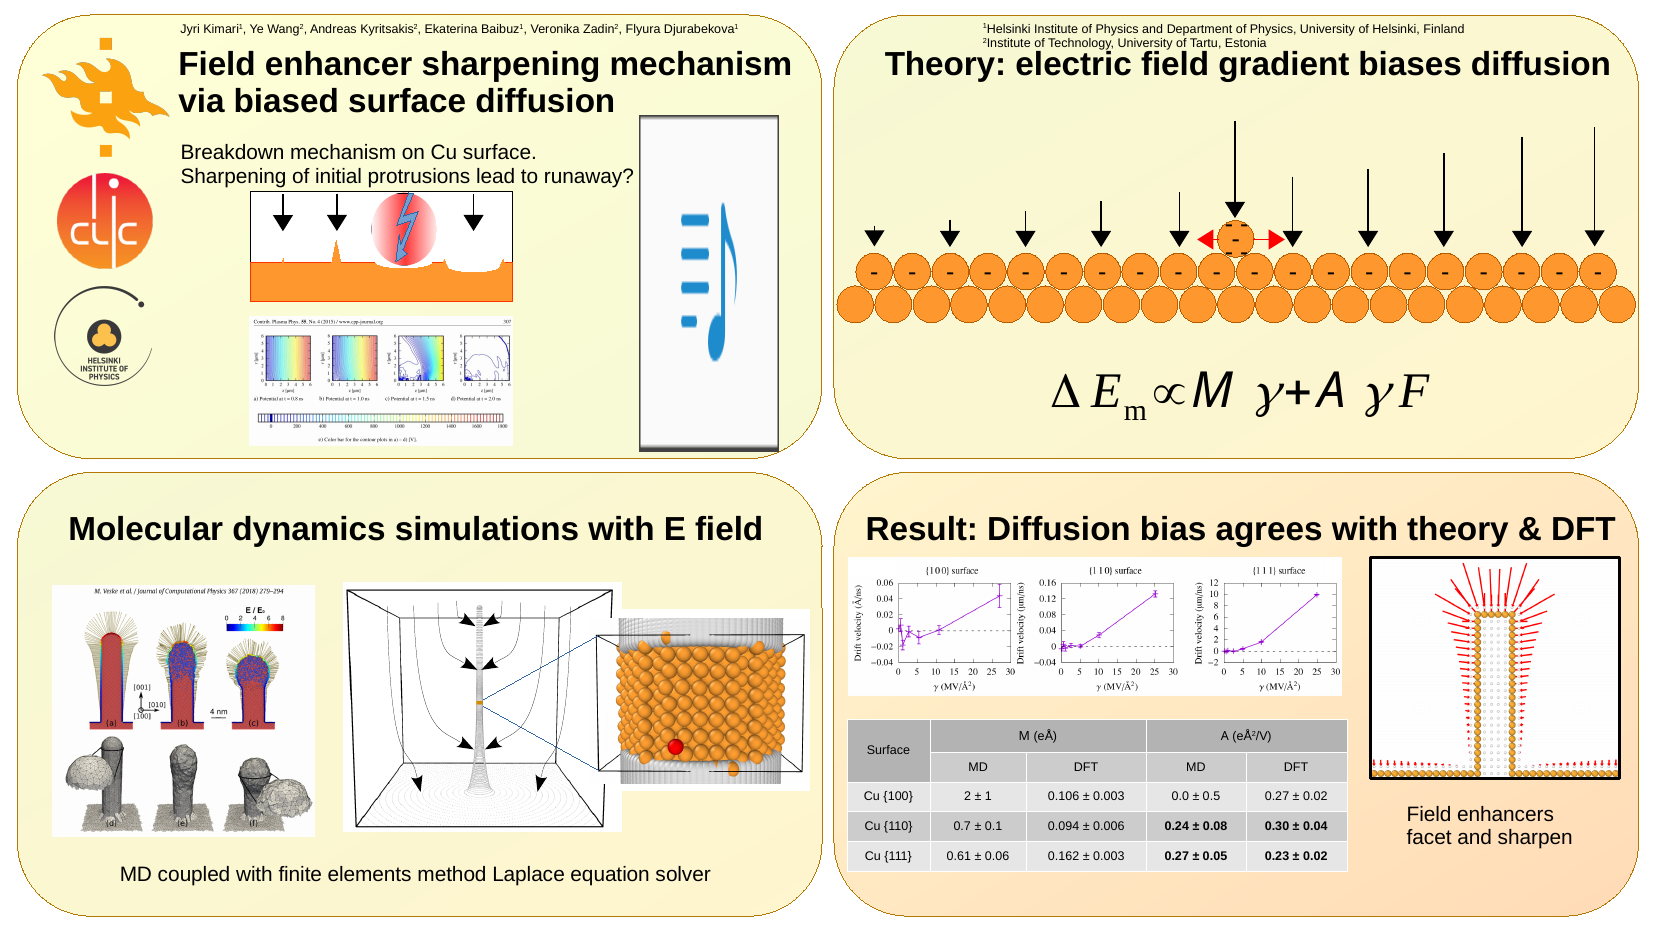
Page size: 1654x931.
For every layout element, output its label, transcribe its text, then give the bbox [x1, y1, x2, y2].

table_cell 0.30 ± 0.04 [1247, 812, 1347, 841]
table_cell MD [1147, 753, 1246, 782]
text_box - [1541, 253, 1579, 290]
picture [343, 582, 810, 832]
text_box Result: Diffusion bias agrees with theory & DFT [850, 502, 1651, 592]
text_box [754, 15, 801, 37]
text_box [1493, 15, 1618, 37]
text_box - [969, 253, 1007, 290]
picture [1371, 592, 1618, 778]
picture [249, 316, 513, 446]
table_header M (eÅ) [931, 720, 1146, 752]
picture [52, 585, 315, 837]
table_cell Cu {100} [848, 783, 930, 811]
chart [1042, 363, 1439, 427]
text_box Field enhancer sharpening mechanism via biased surface diffusion [181, 37, 808, 127]
table_cell 0.27 ± 0.05 [1147, 842, 1246, 871]
text_box - [1351, 253, 1388, 290]
table_cell 2 ± 1 [931, 783, 1026, 811]
table_cell 0.23 ± 0.02 [1247, 842, 1347, 871]
picture [54, 286, 152, 386]
text_box - [1045, 253, 1083, 290]
text_box [17, 45, 822, 459]
table_cell 0.0 ± 0.5 [1147, 783, 1246, 811]
table_cell 0.106 ± 0.003 [1027, 783, 1146, 811]
picture [848, 576, 1342, 696]
table_cell DFT [1027, 753, 1146, 782]
text_box - [931, 253, 969, 290]
picture [30, 26, 181, 168]
text_box - [1121, 253, 1159, 290]
text_box - - - - [1210, 202, 1264, 274]
text_box - [1007, 253, 1045, 290]
picture [57, 173, 153, 269]
table_cell 0.24 ± 0.08 [1147, 812, 1246, 841]
text_box Theory: electric field gradient biases diffusion [870, 37, 1639, 109]
text_box MD coupled with finite elements method Laplace equation solver [105, 855, 726, 894]
table_cell 0.094 ± 0.006 [1027, 812, 1146, 841]
text_box Field enhancers facet and sharpen [1391, 795, 1588, 857]
text_box - [1160, 253, 1197, 290]
table_header Surface [848, 720, 930, 782]
table_cell Cu {111} [848, 842, 930, 871]
text_box [833, 472, 1639, 917]
table_cell 0.27 ± 0.02 [1247, 783, 1347, 811]
text_box - [1274, 253, 1312, 290]
text_box - [1579, 253, 1617, 290]
table_cell DFT [1247, 753, 1347, 782]
table_cell 0.61 ± 0.06 [931, 842, 1026, 871]
text_box - [1236, 255, 1274, 290]
text_box - [1503, 253, 1540, 290]
text_box - [893, 253, 931, 290]
table_header A (eÅ2/V) [1147, 720, 1347, 752]
table_cell 0.162 ± 0.003 [1027, 842, 1146, 871]
text_box - [1083, 253, 1121, 290]
text_box Breakdown mechanism on Cu surface. Sharpening of initial protrusions lead to runaway? [165, 133, 649, 196]
text_box Molecular dynamics simulations with E field [53, 502, 823, 574]
table_cell Cu {110} [848, 812, 930, 841]
text_box - [1427, 253, 1464, 290]
text_box - [1198, 254, 1235, 290]
table_cell MD [931, 753, 1026, 782]
text_box - [1312, 253, 1350, 290]
text_box Jyri Kimari1, Ye Wang2, Andreas Kyritsakis2, Ekaterina Baibuz1, Veronika Zadin2, Flyura Djurabekova1 [165, 15, 754, 44]
text_box [52, 14, 750, 26]
text_box - [1465, 253, 1503, 290]
text_box [833, 15, 1639, 459]
table_cell 0.7 ± 0.1 [931, 812, 1026, 841]
text_box [17, 472, 823, 917]
text_box 1Helsinki Institute of Physics and Department of Physics, University of Helsinki, Finland 2Institute of Technology, University of Tartu, Estonia [968, 14, 1493, 58]
text_box - [1389, 253, 1426, 290]
text_box - [855, 253, 893, 290]
